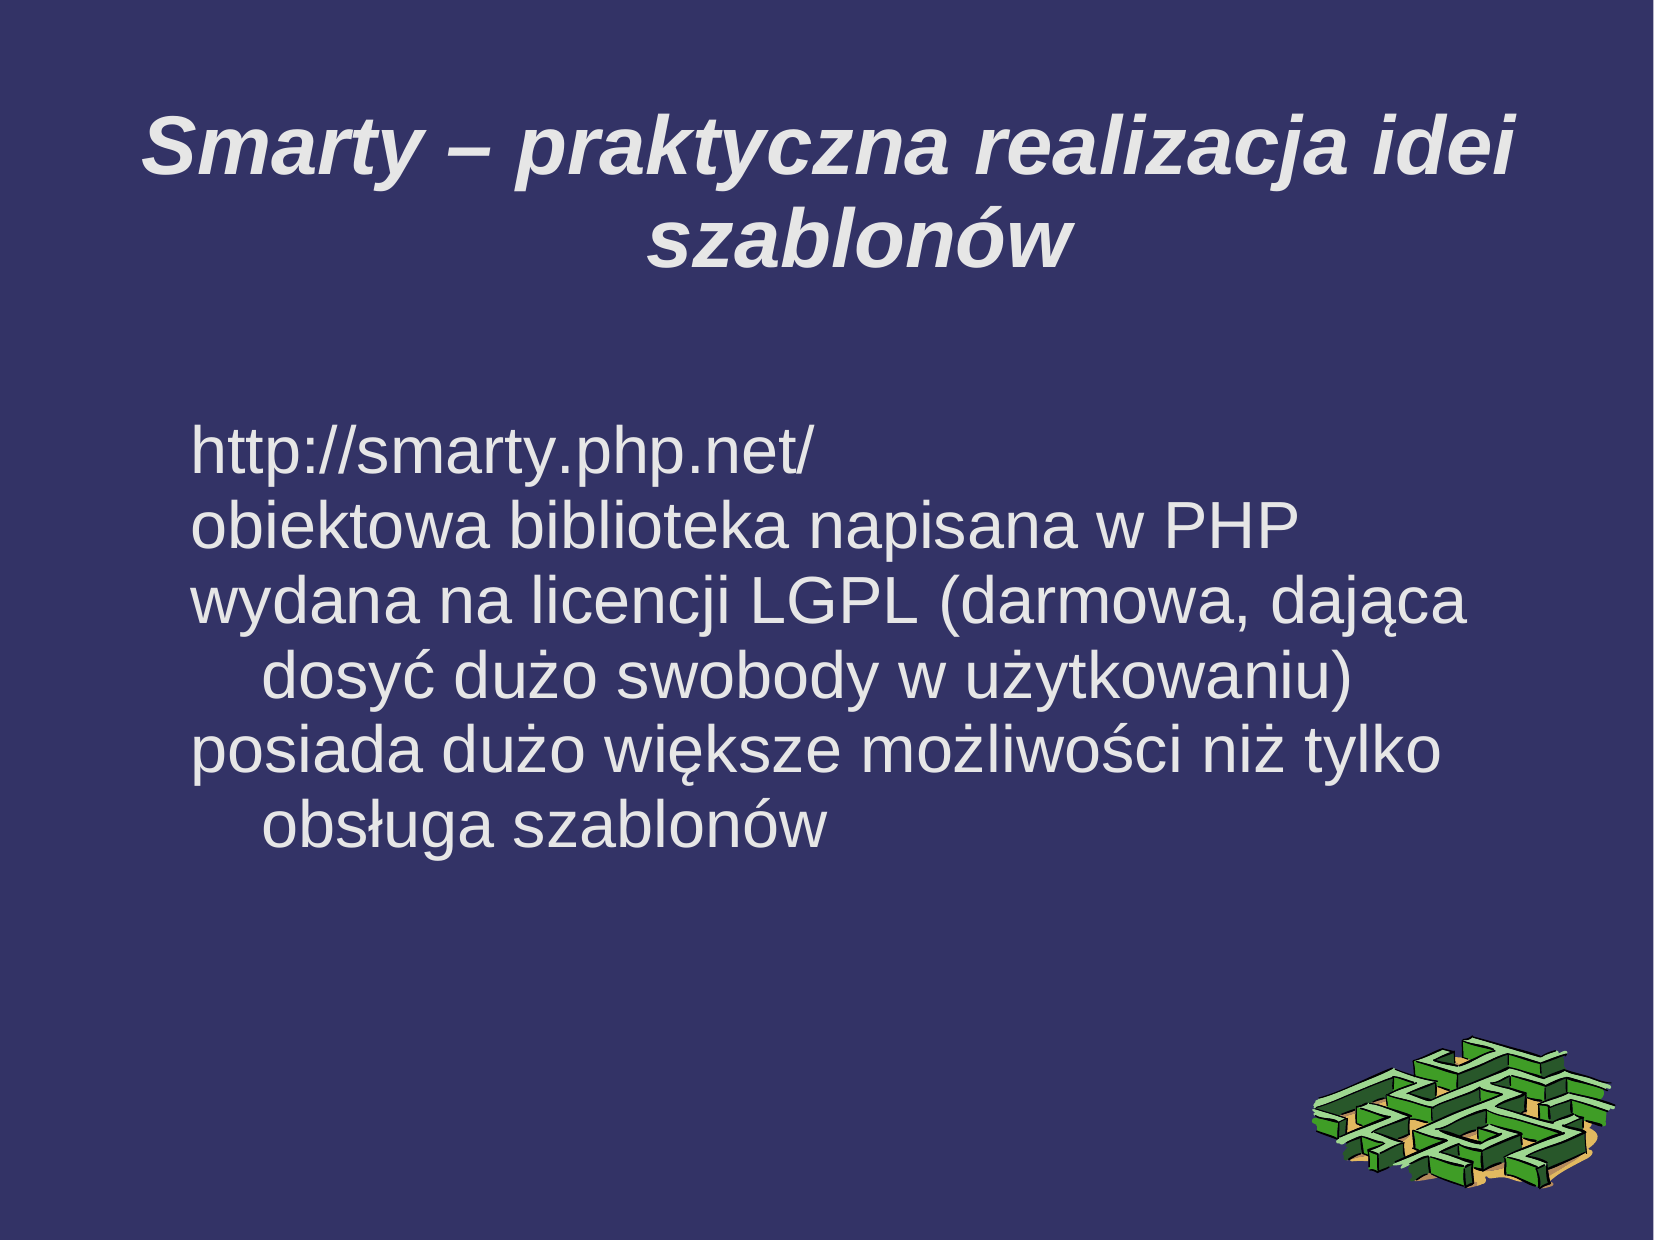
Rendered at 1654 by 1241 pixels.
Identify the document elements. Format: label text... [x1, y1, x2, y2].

list http://smarty.php.net/ obiektowa biblioteka napisana w PHP wydana na licencji LGPL (darmowa, dająca dosyć dużo swobody w użytkowaniu) posiada dużo większe możliwości niż tylko obsługa szablonów [178, 413, 1570, 1147]
title Smarty – praktyczna realizacja idei szablonów [123, 88, 1536, 296]
